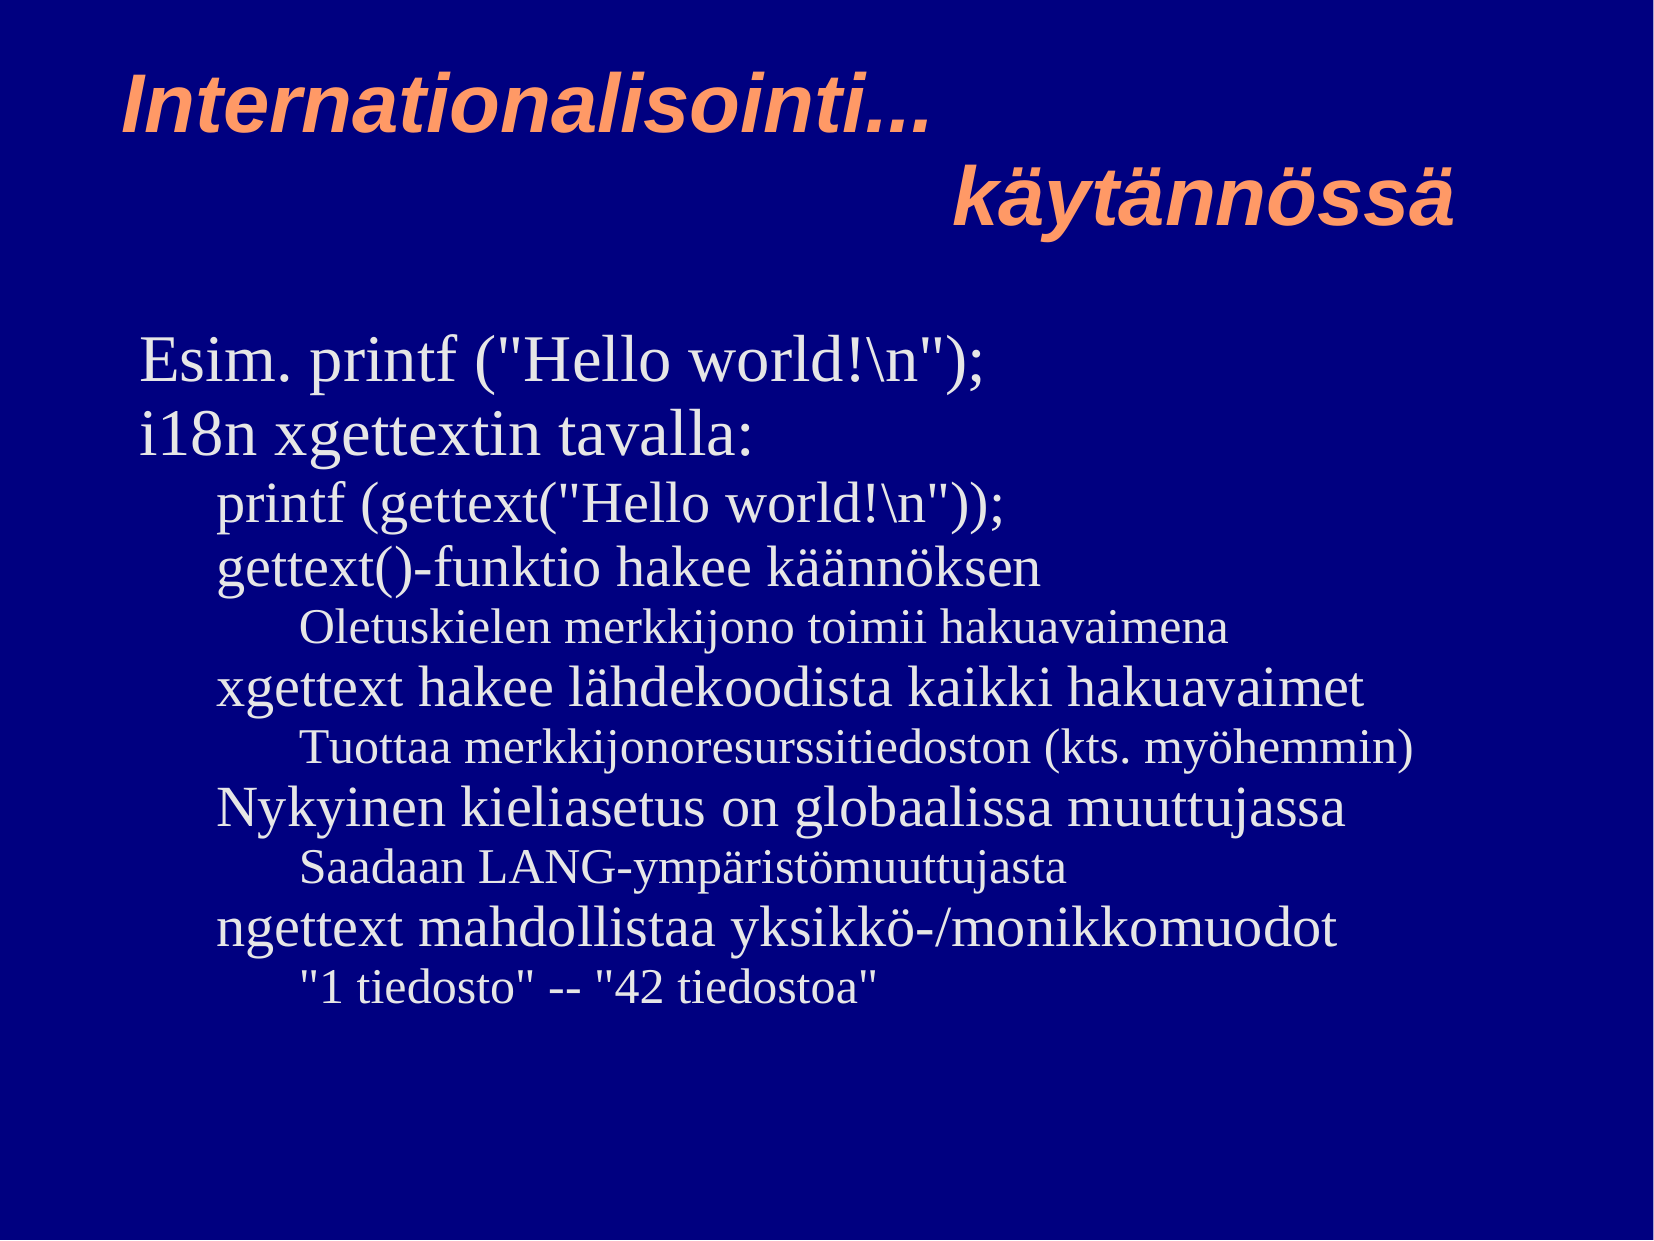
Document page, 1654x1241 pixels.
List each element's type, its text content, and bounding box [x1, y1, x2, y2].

title Internationalisointi... käytännössä [121, 41, 1534, 258]
text_box [121, 419, 1536, 560]
text_box [123, 572, 1538, 689]
list Esim. printf ("Hello world!\n"); i18n xgettextin tavalla: printf (gettext("Hello world!\n")); gettext()-funktio hakee käännöksen Oletuskielen merkkijono toimii hakuavaimena xgettext hakee lähdekoodista kaikki hakuavaimet Tuottaa merkkijonoresurssitiedoston (kts. myöhemmin) Nykyinen kieliasetus on globaalissa muuttujassa Saadaan LANG-ympäristömuuttujasta ngettext mahdollistaa yksikkö-/monikkomuodot "1 tiedosto" -- "42 tiedostoa" [121, 322, 1561, 1135]
text_box [121, 706, 1536, 819]
text_box [121, 316, 1536, 406]
text_box [121, 838, 1536, 1085]
